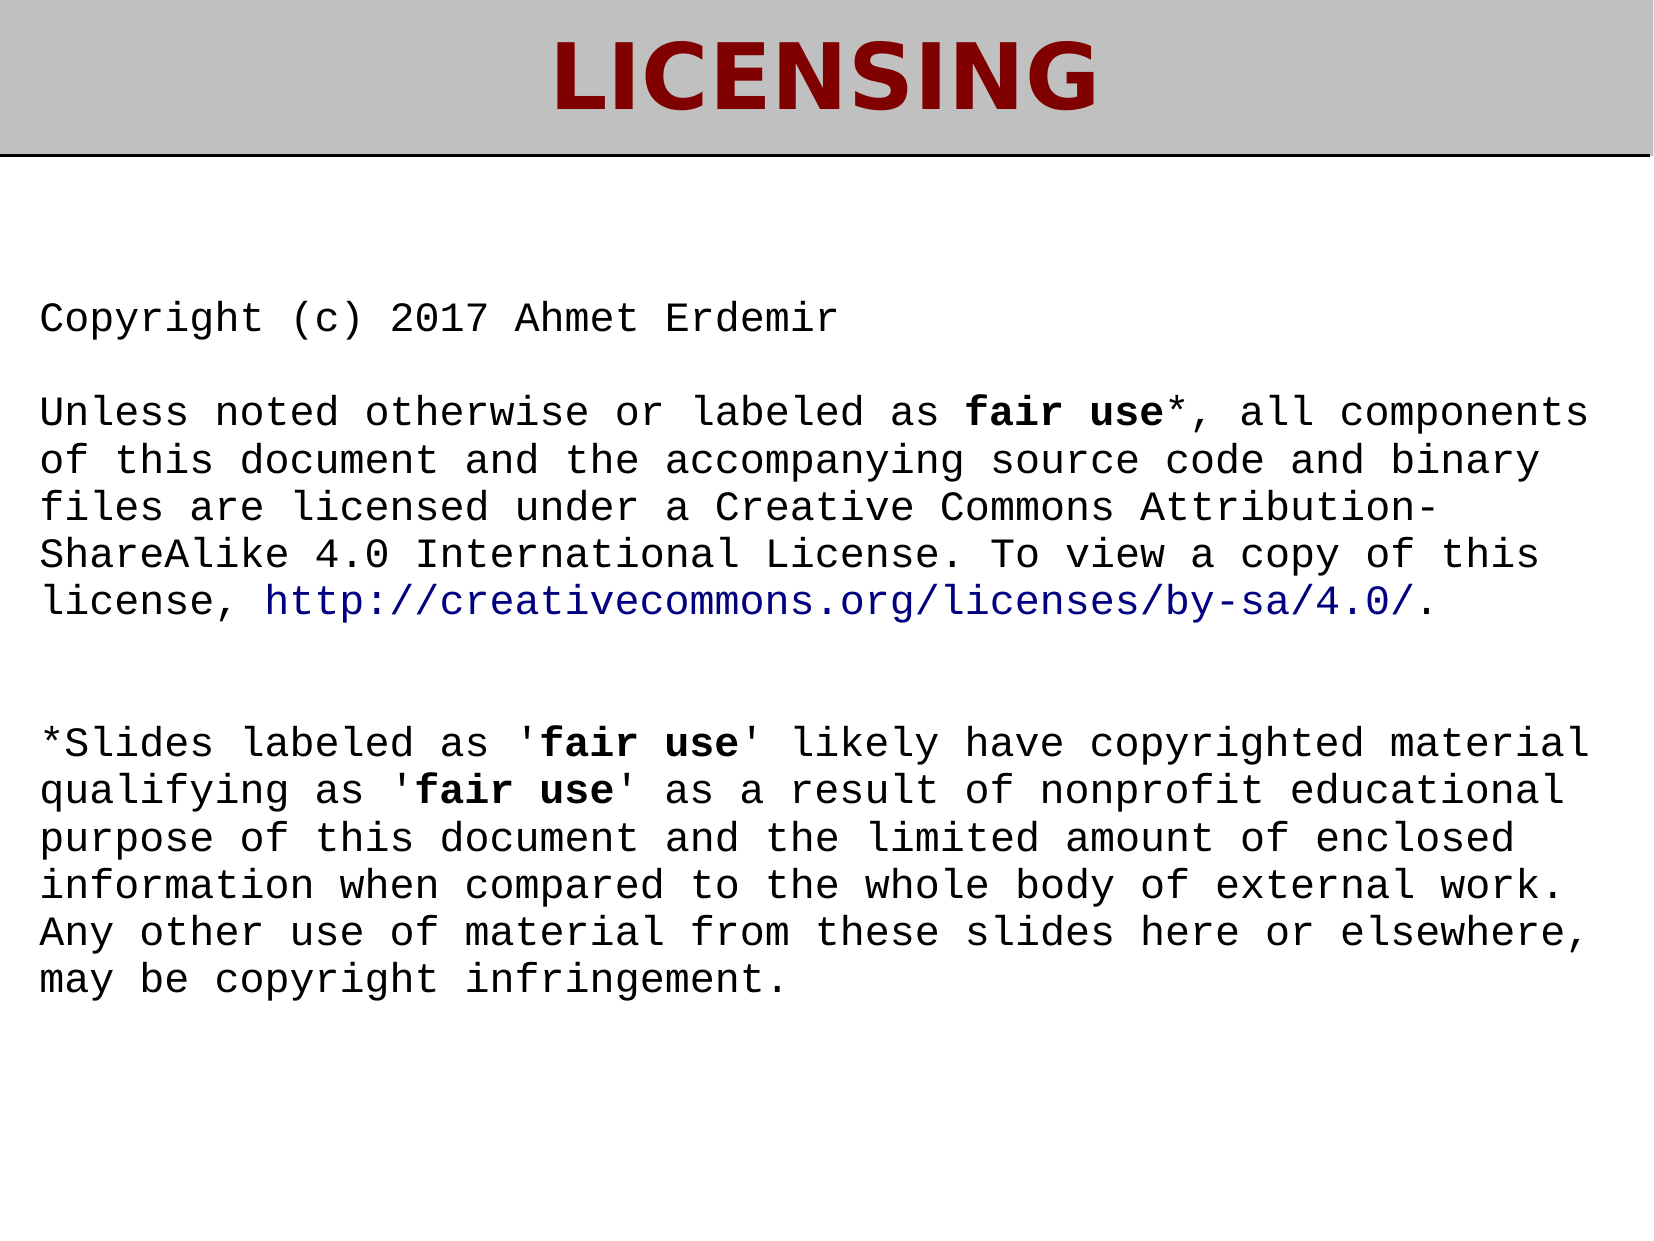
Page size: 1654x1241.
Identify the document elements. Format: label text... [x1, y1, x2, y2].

text_box LICENSING [0, 24, 1651, 132]
text_box Copyright (c) 2017 Ahmet Erdemir Unless noted otherwise or labeled as fair use*, all components of this document and the accompanying source code and binary files are licensed under a Creative Commons Attribution-ShareAlike 4.0 International License. To view a copy of this license, http://creativecommons.org/licenses/by-sa/4.0/. *Slides labeled as 'fair use' likely have copyrighted material qualifying as 'fair use' as a result of nonprofit educational purpose of this document and the limited amount of enclosed information when compared to the whole body of external work. Any other use of material from these slides here or elsewhere, may be copyright infringement. [39, 296, 1615, 1053]
text_box [0, 0, 1654, 156]
